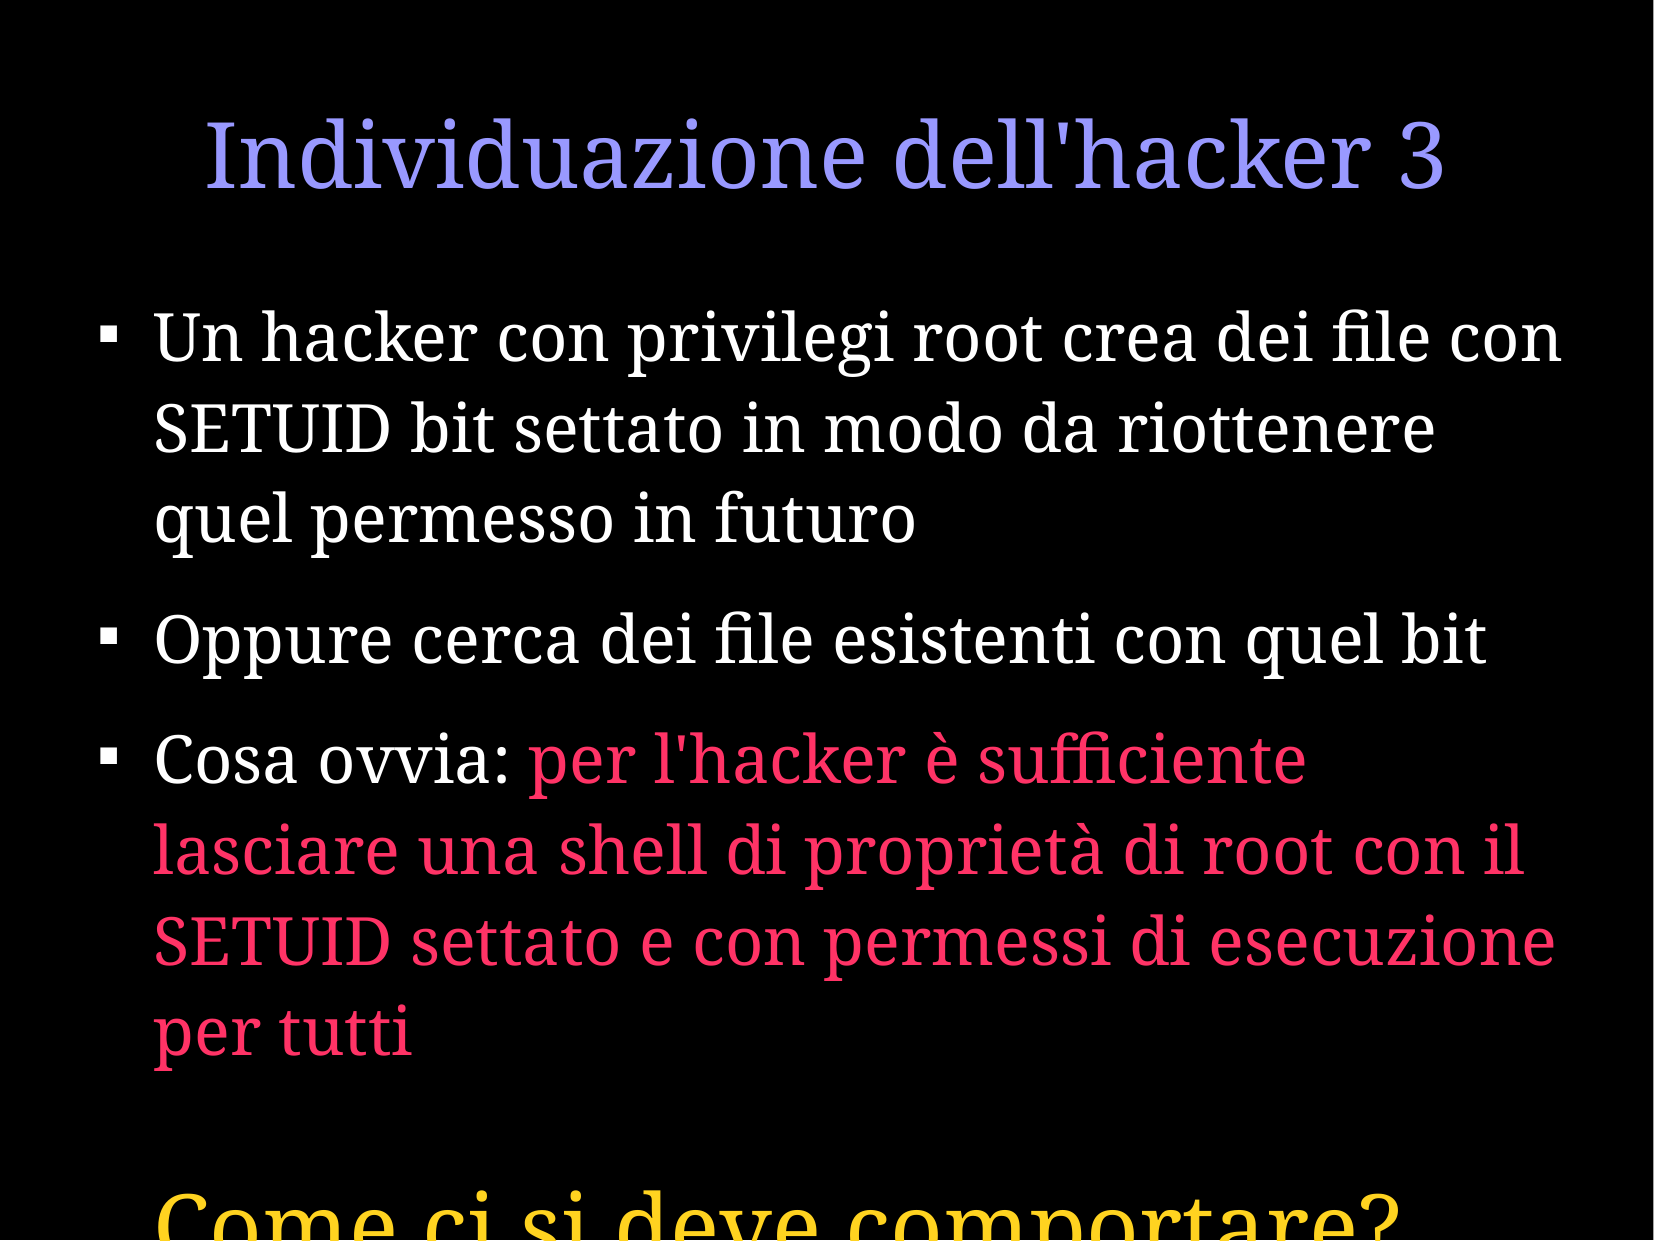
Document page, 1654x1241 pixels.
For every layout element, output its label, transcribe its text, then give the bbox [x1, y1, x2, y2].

title Individuazione dell'hacker 3 [82, 56, 1571, 250]
list Un hacker con privilegi root crea dei file con SETUID bit settato in modo da riottenere quel permesso in futuro Oppure cerca dei file esistenti con quel bit Cosa ovvia: per l'hacker è sufficiente lasciare una shell di proprietà di root con il SETUID settato e con permessi di esecuzione per tutti Come ci si deve comportare? [82, 290, 1571, 1094]
